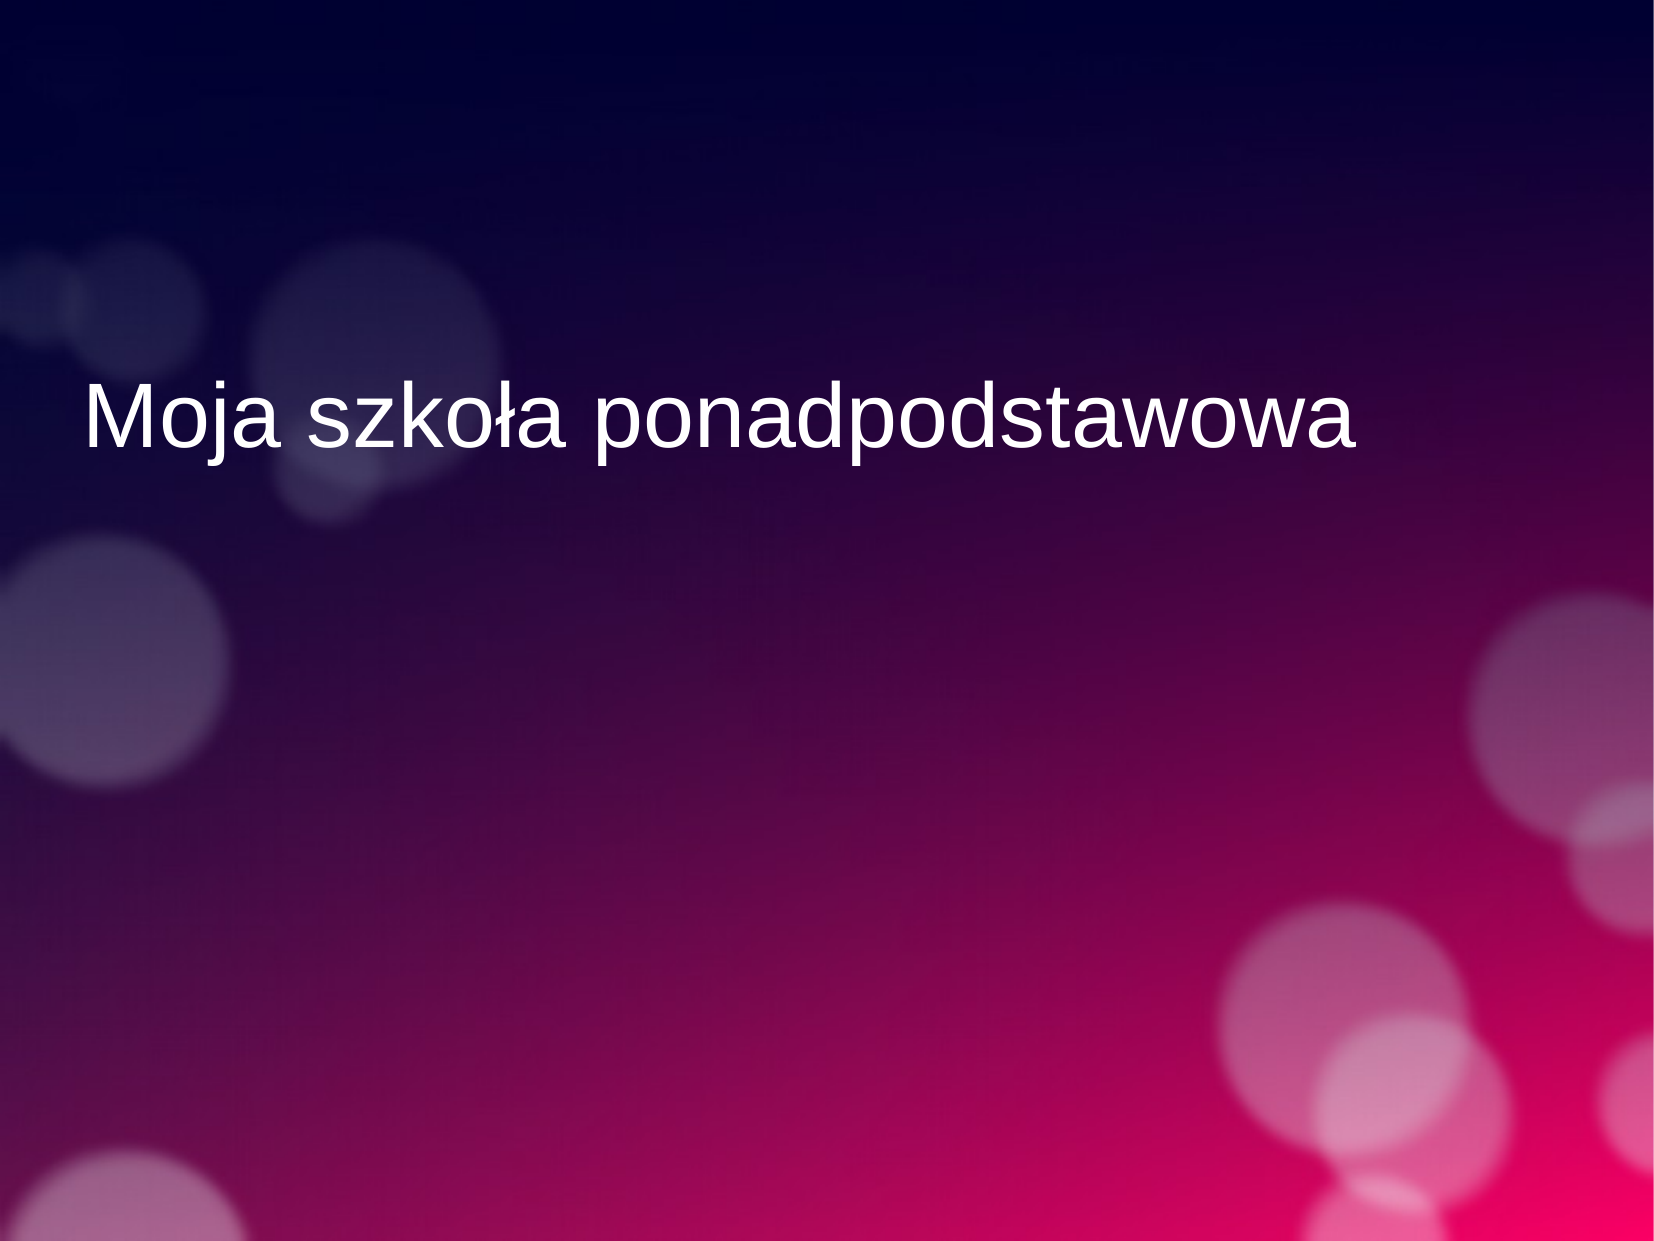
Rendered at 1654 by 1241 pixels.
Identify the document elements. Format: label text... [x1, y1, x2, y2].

picture [0, 0, 1654, 1241]
title Moja szkoła ponadpodstawowa [82, 312, 1571, 520]
